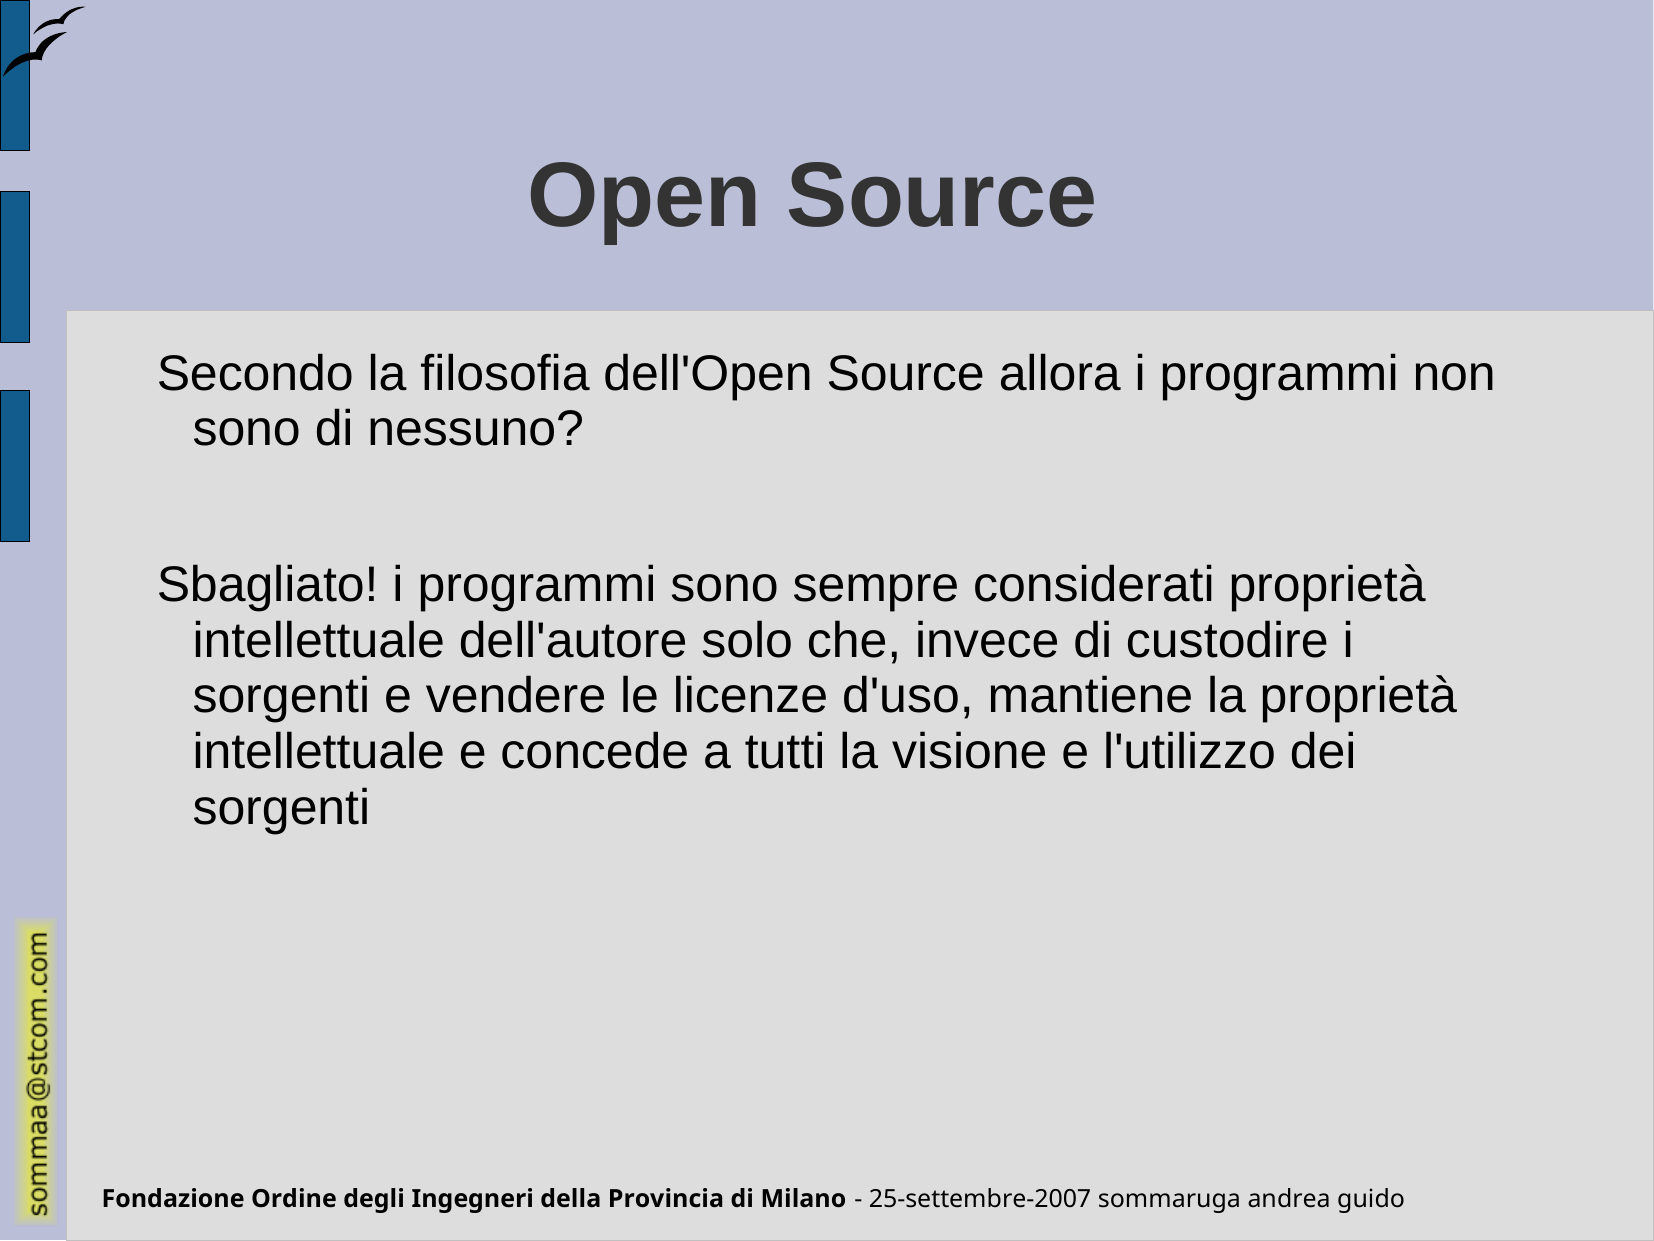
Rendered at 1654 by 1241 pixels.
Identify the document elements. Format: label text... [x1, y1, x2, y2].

title Open Source [121, 91, 1534, 299]
picture [12, 915, 60, 1228]
list Secondo la filosofia dell'Open Source allora i programmi non sono di nessuno? Sbagliato! i programmi sono sempre considerati proprietà intellettuale dell'autore solo che, invece di custodire i sorgenti e vendere le licenze d'uso, mantiene la proprietà intellettuale e concede a tutti la visione e l'utilizzo dei sorgenti [121, 344, 1534, 1127]
